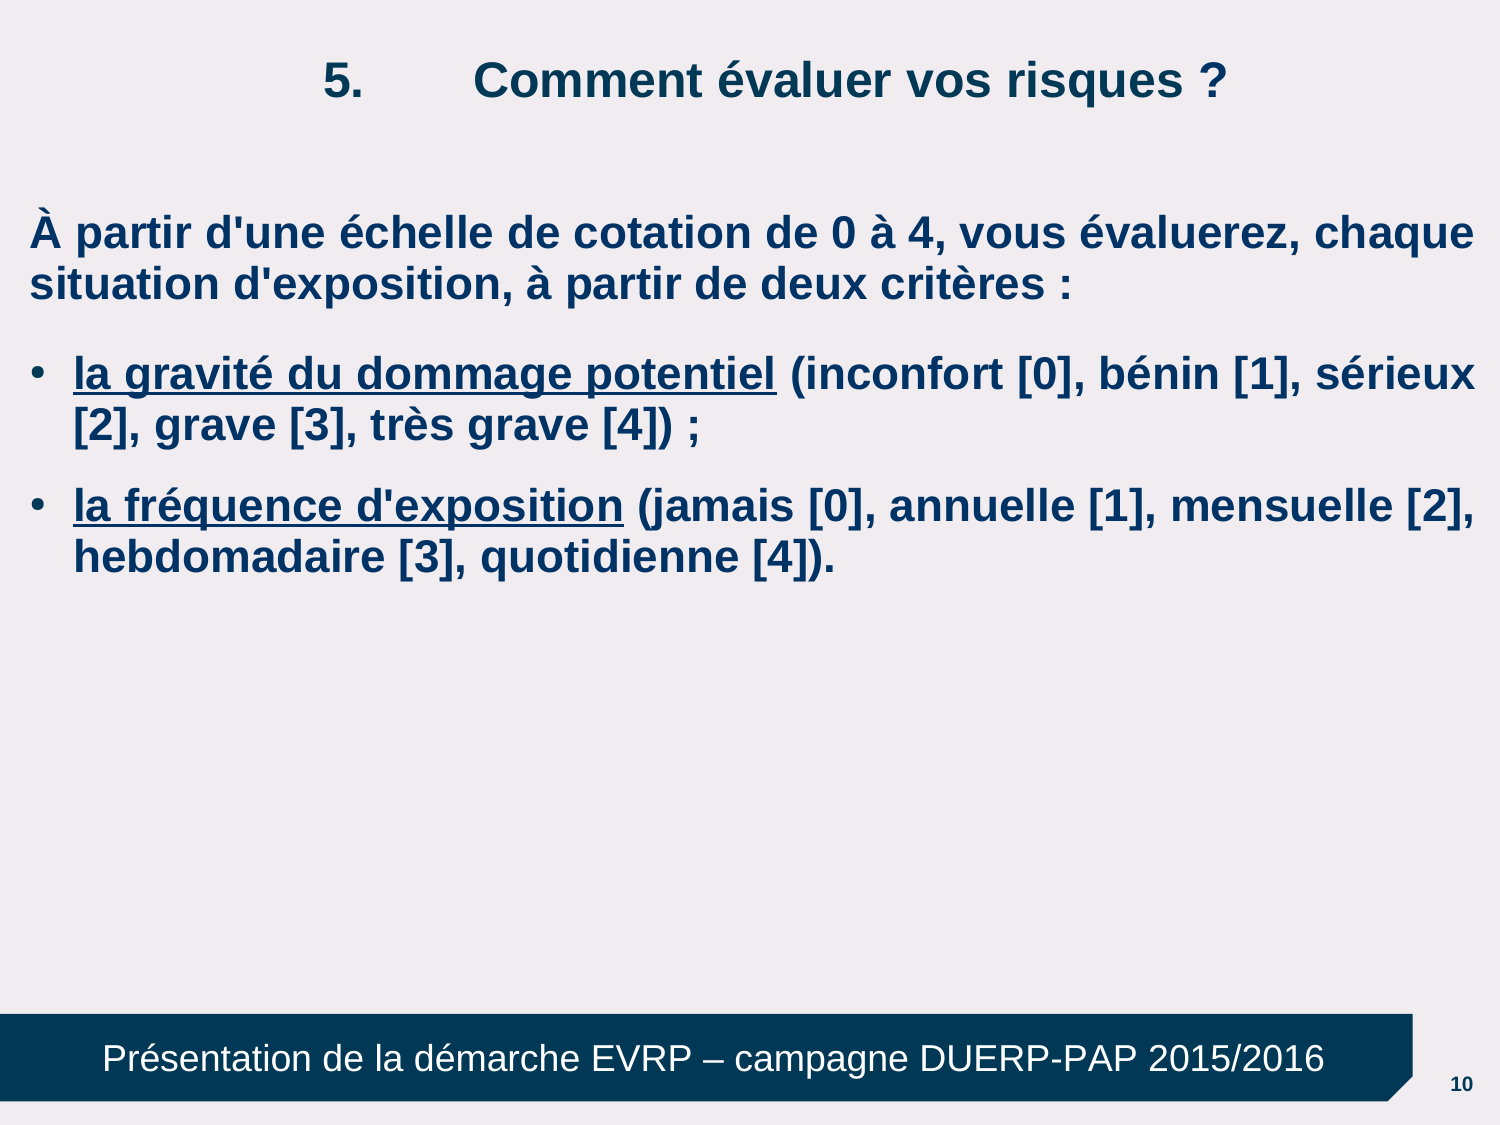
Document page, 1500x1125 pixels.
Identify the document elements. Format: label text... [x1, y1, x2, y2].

title 5. Comment évaluer vos risques ? [118, 45, 1434, 119]
list À partir d'une échelle de cotation de 0 à 4, vous évaluerez, chaque situation d'exposition, à partir de deux critères : la gravité du dommage potentiel (inconfort [0], bénin [1], sérieux [2], grave [3], très grave [4]) ; la fréquence d'exposition (jamais [0], annuelle [1], mensuelle [2], hebdomadaire [3], quotidienne [4]). [29, 206, 1477, 916]
